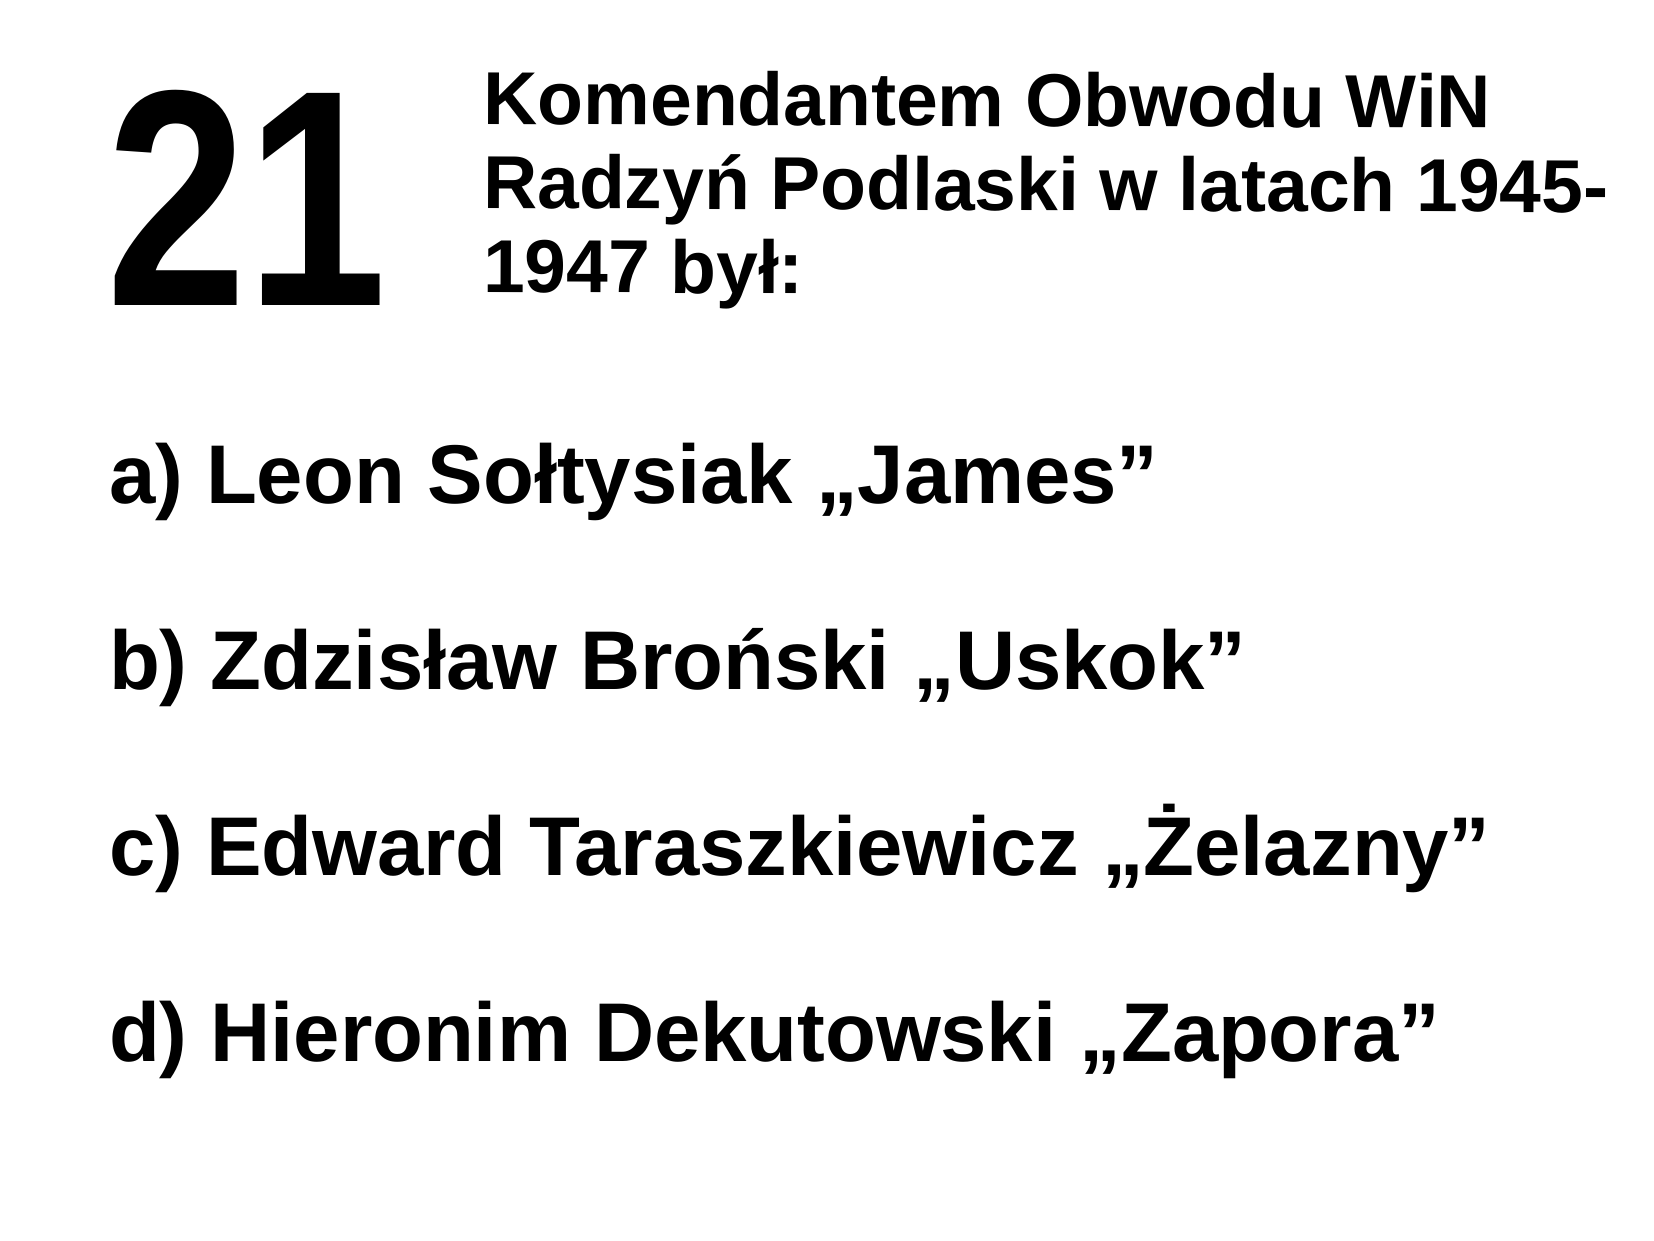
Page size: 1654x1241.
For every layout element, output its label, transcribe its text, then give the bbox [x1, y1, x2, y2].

text_box a) Leon Sołtysiak „James” b) Zdzisław Broński „Uskok” c) Edward Taraszkiewicz „Żelazny” d) Hieronim Dekutowski „Zapora” [94, 420, 1595, 1146]
text_box 21 [8, 9, 485, 308]
text_box Komendantem Obwodu WiN Radzyń Podlaski w latach 1945-1947 był: [482, 56, 1615, 372]
